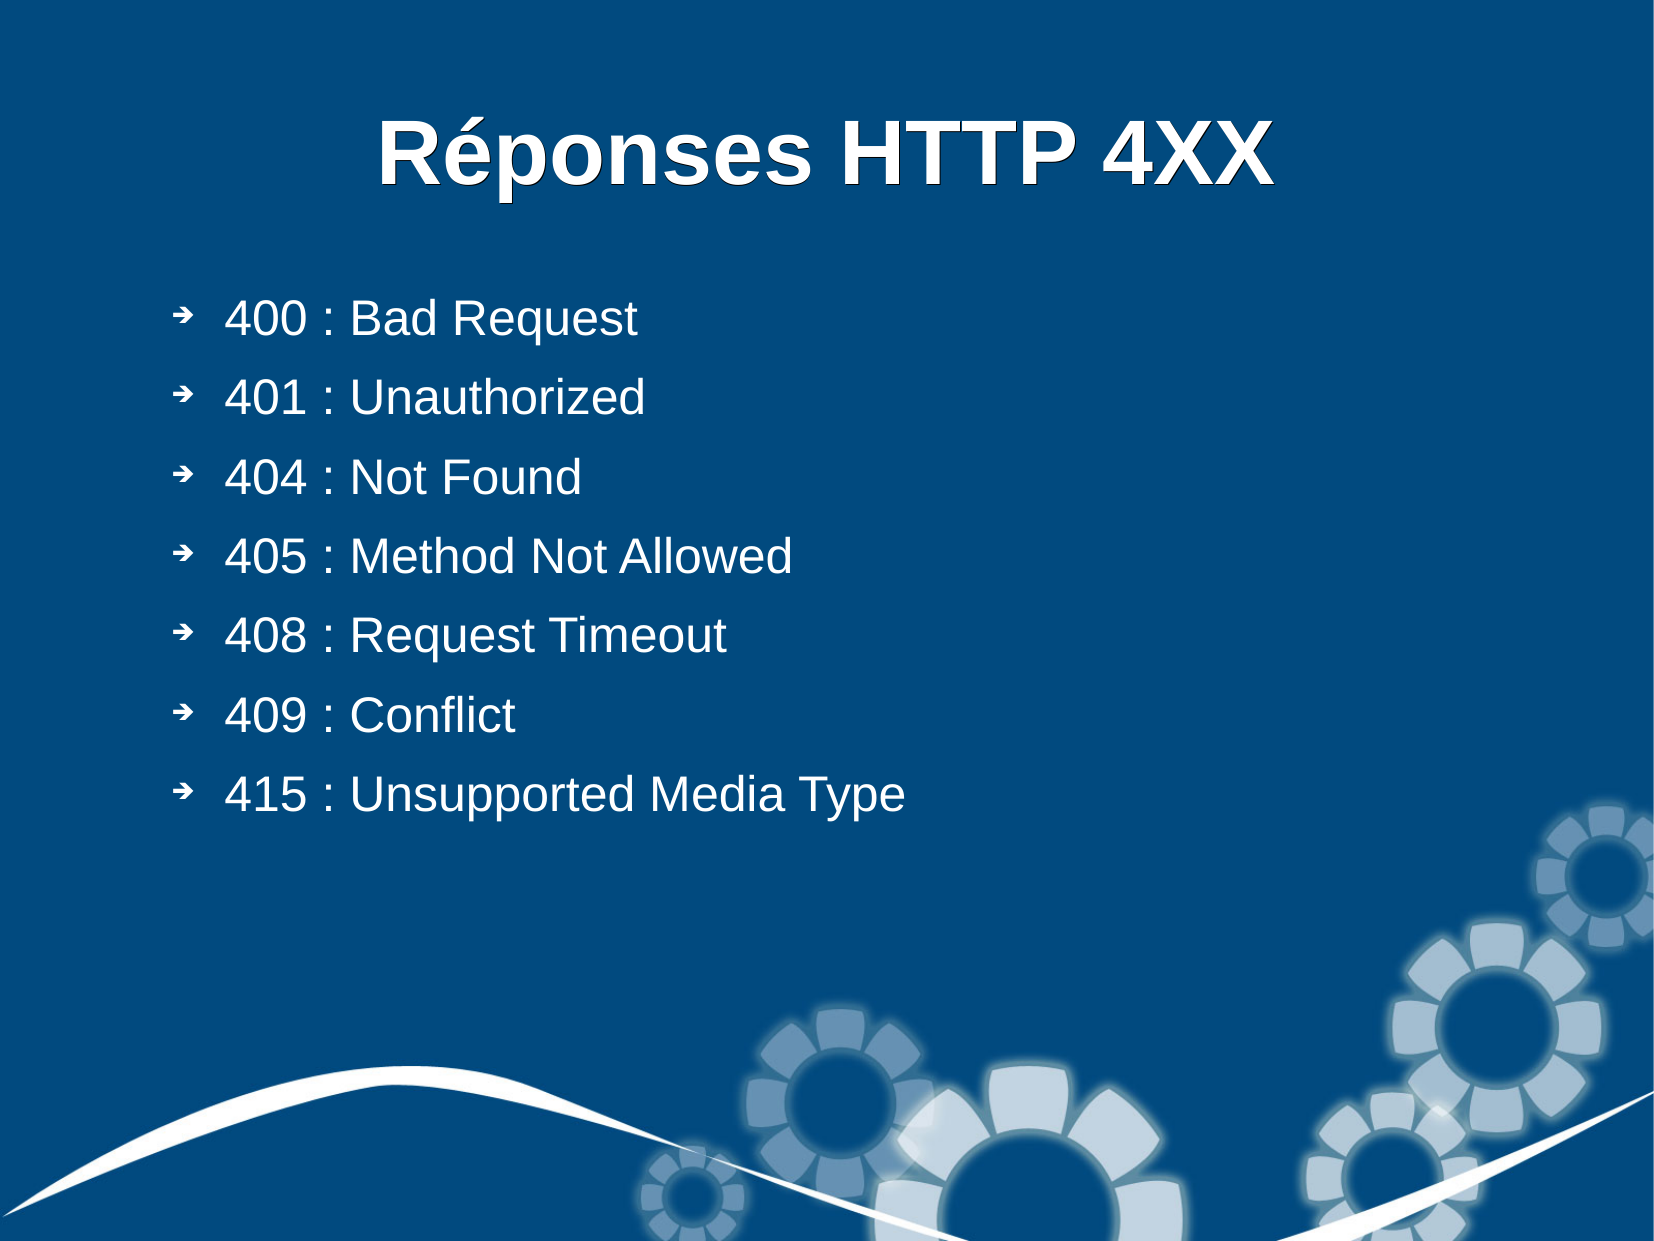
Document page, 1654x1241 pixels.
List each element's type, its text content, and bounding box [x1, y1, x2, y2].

list 400 : Bad Request 401 : Unauthorized 404 : Not Found 405 : Method Not Allowed 408 : Request Timeout 409 : Conflict 415 : Unsupported Media Type [82, 290, 1571, 1109]
title Réponses HTTP 4XX [82, 56, 1571, 250]
picture [0, 0, 1654, 1241]
